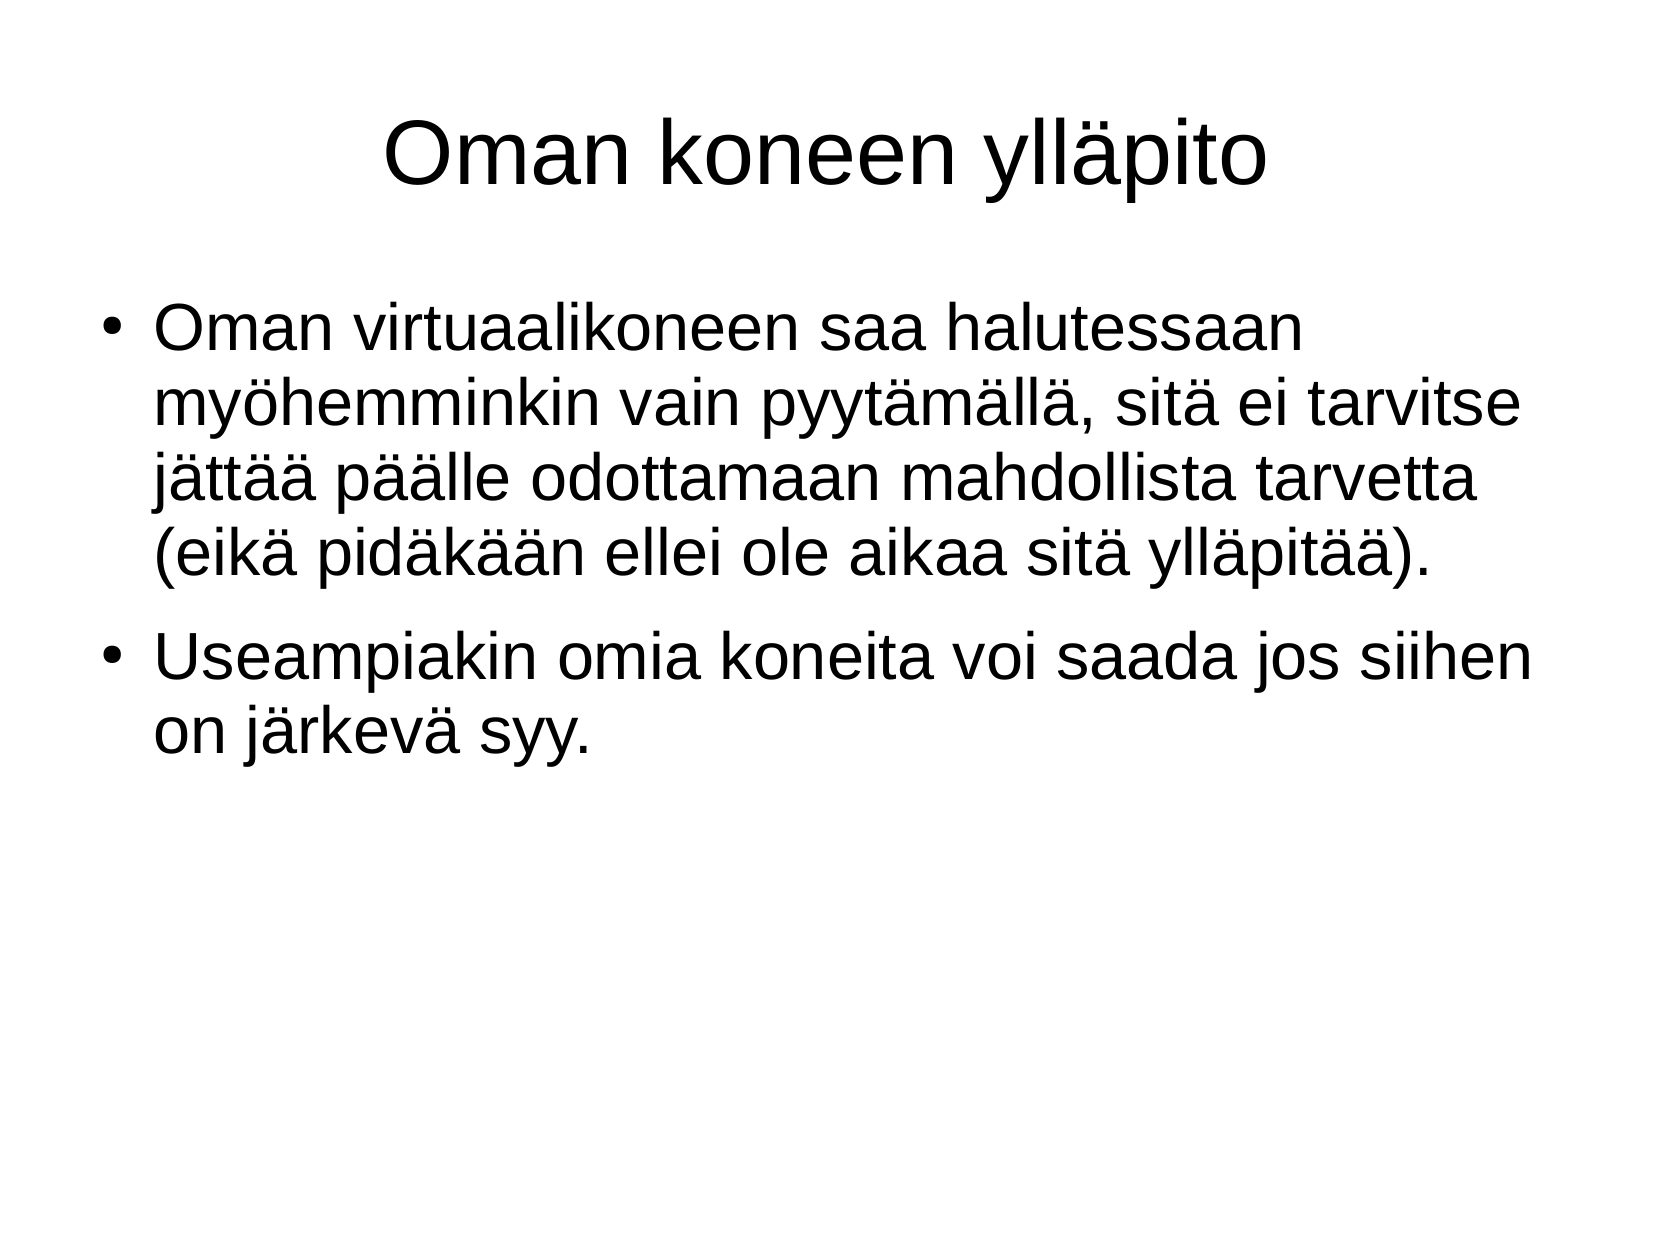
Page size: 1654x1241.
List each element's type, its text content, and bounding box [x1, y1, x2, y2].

list Oman virtuaalikoneen saa halutessaan myöhemminkin vain pyytämällä, sitä ei tarvitse jättää päälle odottamaan mahdollista tarvetta (eikä pidäkään ellei ole aikaa sitä ylläpitää). Useampiakin omia koneita voi saada jos siihen on järkevä syy. [82, 290, 1571, 1010]
title Oman koneen ylläpito [82, 49, 1571, 257]
